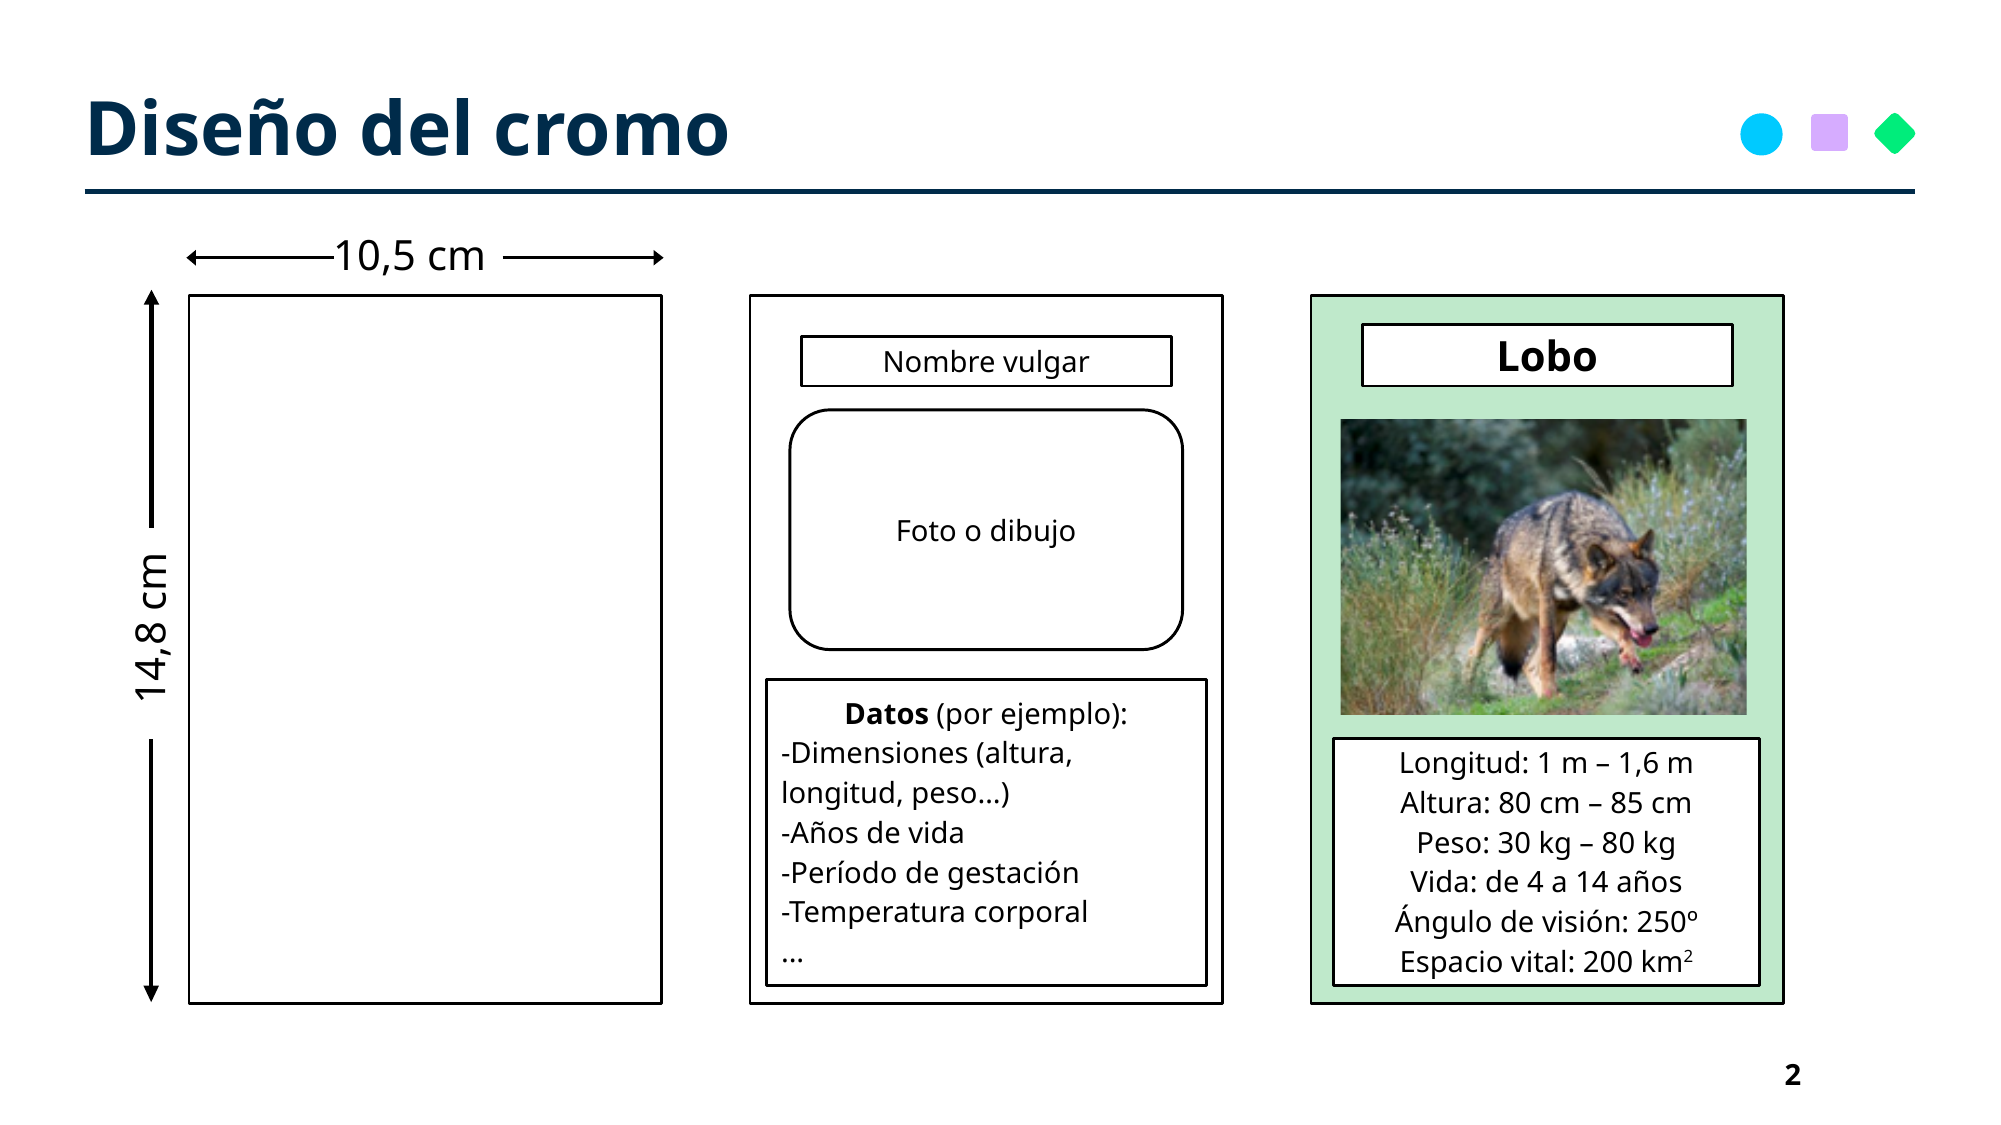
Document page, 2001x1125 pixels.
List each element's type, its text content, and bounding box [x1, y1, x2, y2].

picture [129, 738, 172, 1028]
text_box Lobo [1362, 324, 1733, 386]
picture [129, 236, 318, 528]
picture [501, 236, 680, 278]
text_box Foto o dibujo [789, 409, 1183, 650]
text_box [750, 295, 1223, 1004]
text_box [1311, 295, 1784, 1004]
text_box 14,8 cm [115, 545, 184, 720]
text_box Nombre vulgar [801, 336, 1172, 386]
text_box Datos (por ejemplo): -Dimensiones (altura, longitud, peso…) -Años de vida -Período de gestación -Temperatura corporal ... [766, 679, 1207, 986]
picture [1340, 419, 1747, 715]
title Diseño del cromo [84, 29, 1601, 178]
text_box Longitud: 1 m – 1,6 m Altura: 80 cm – 85 cm Peso: 30 kg – 80 kg Vida: de 4 a 14 años Ángulo de visión: 250º Espacio vital: 200 km2 [1333, 738, 1760, 986]
text_box 10,5 cm [318, 220, 493, 288]
text_box [188, 295, 662, 1004]
